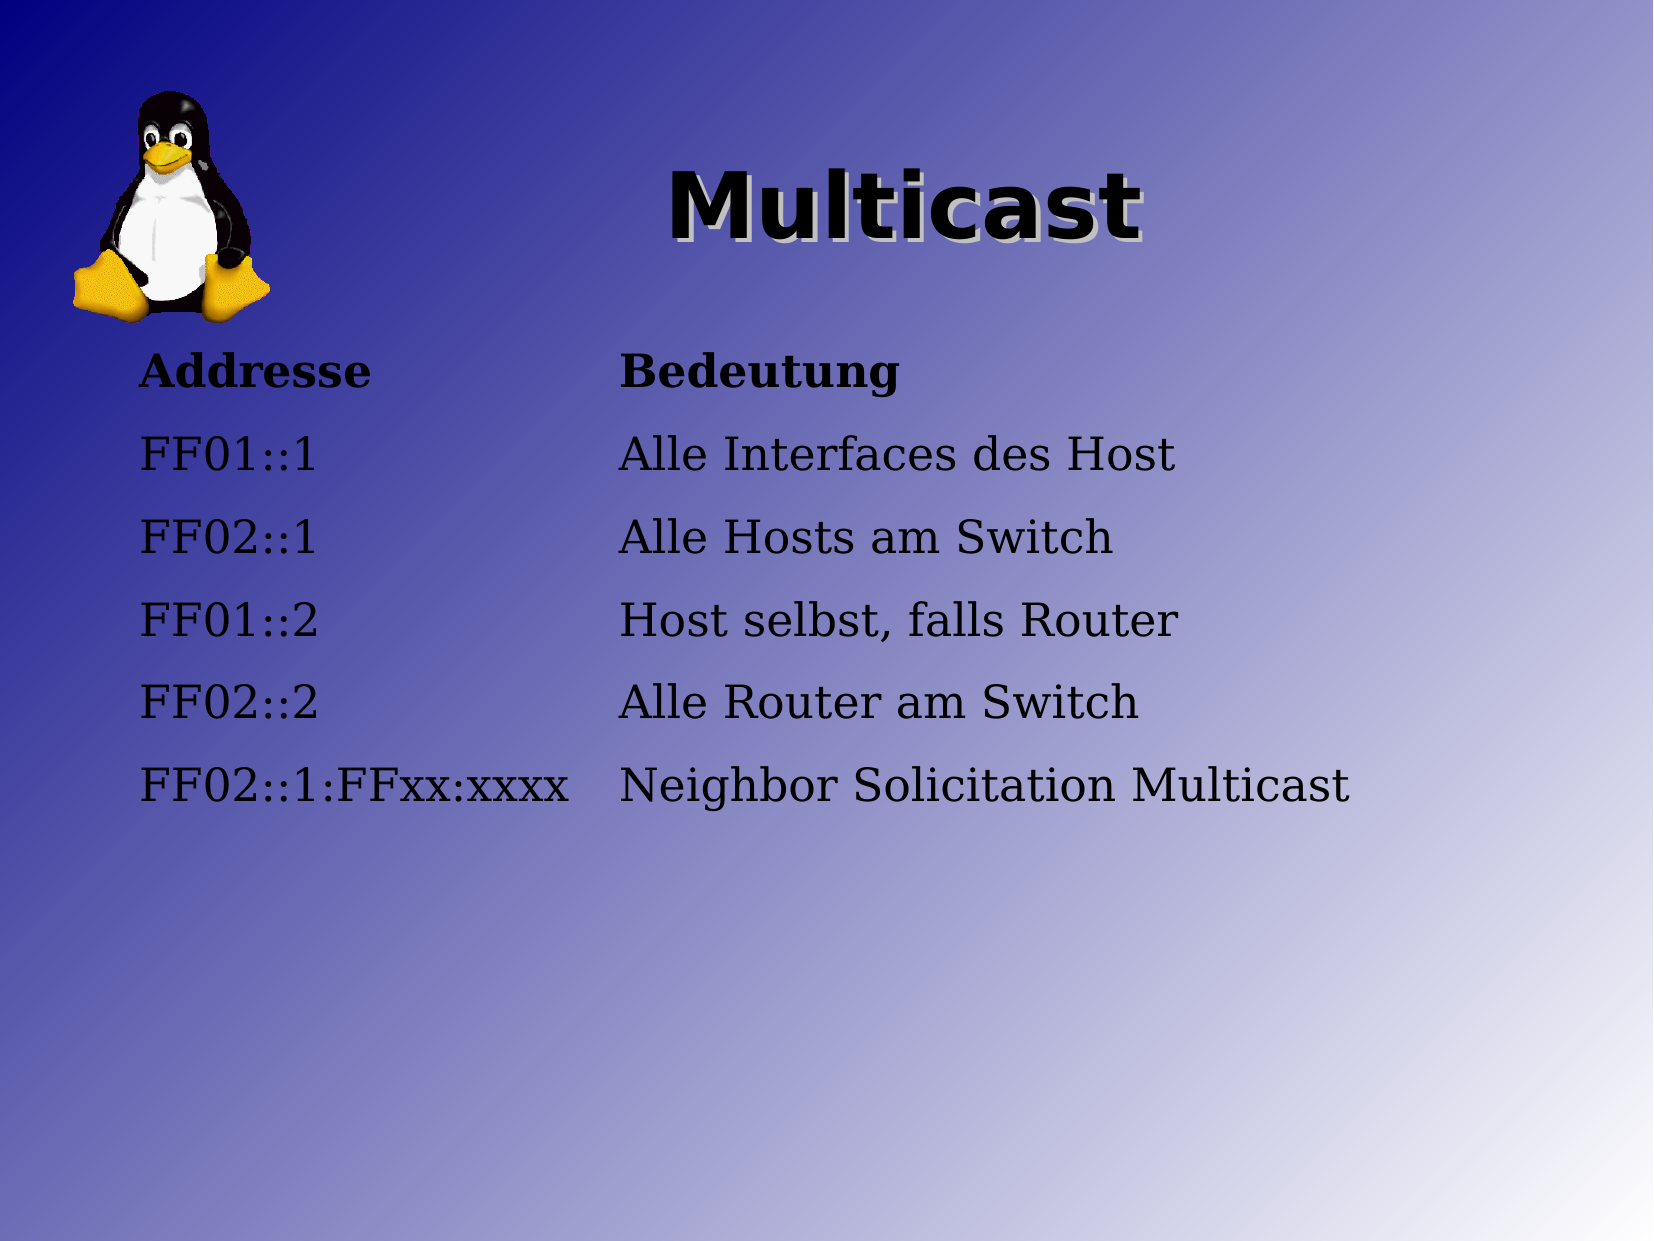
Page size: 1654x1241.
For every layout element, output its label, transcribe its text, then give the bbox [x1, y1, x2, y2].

title Multicast [274, 102, 1533, 311]
list Addresse Bedeutung FF01::1 Alle Interfaces des Host FF02::1 Alle Hosts am Switch FF01::2 Host selbst, falls Router FF02::2 Alle Router am Switch FF02::1:FFxx:xxxx Neighbor Solicitation Multicast [121, 344, 1533, 1127]
picture [73, 91, 270, 323]
